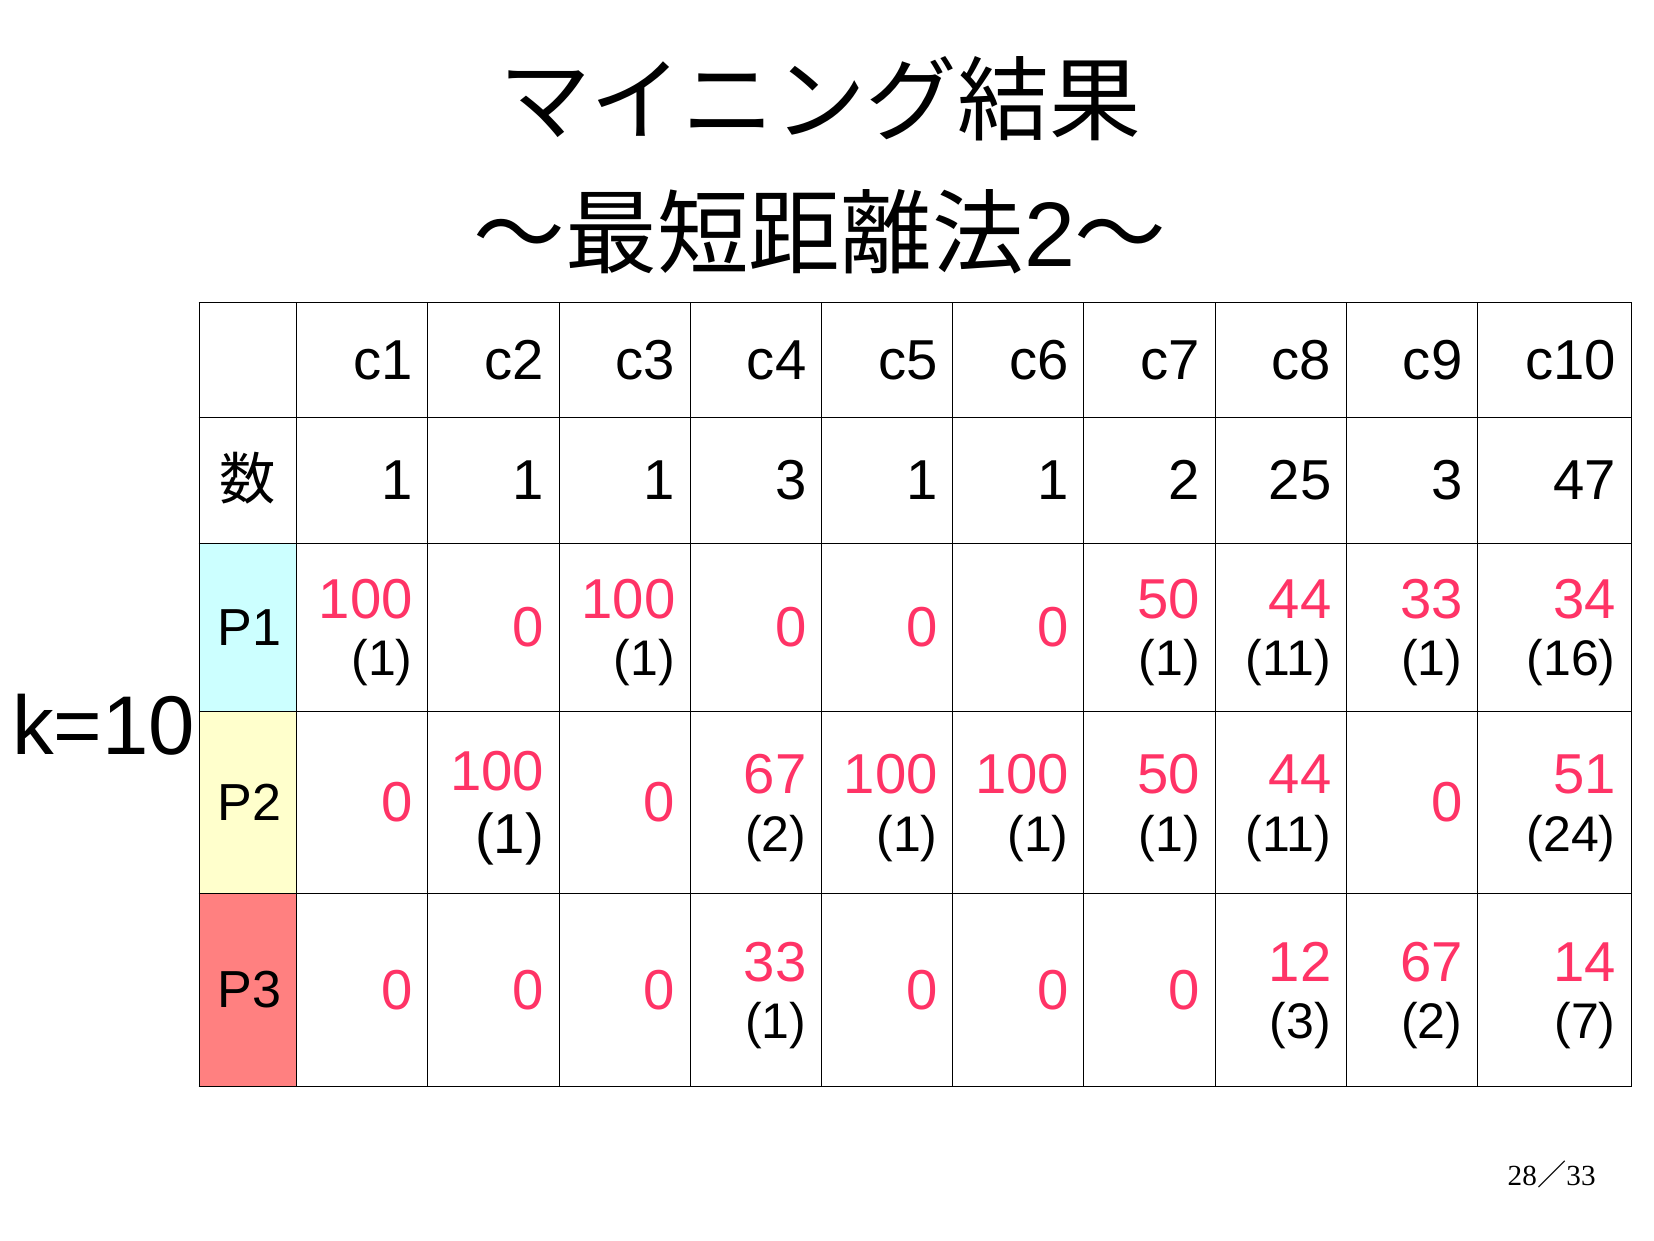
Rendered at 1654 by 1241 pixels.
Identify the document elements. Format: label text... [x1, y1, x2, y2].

table_header c7 [1084, 303, 1215, 417]
table_cell 0 [428, 894, 559, 1086]
table_cell 3 [1347, 418, 1477, 543]
table_cell 1 [560, 418, 690, 543]
table_header c8 [1216, 303, 1346, 417]
table_cell 100 (1) [428, 712, 559, 893]
table_cell 100 (1) [953, 712, 1083, 893]
table_cell 50 (1) [1084, 544, 1215, 711]
table_cell P1 [200, 544, 296, 711]
table_cell 100 (1) [822, 712, 952, 893]
table_cell 1 [953, 418, 1083, 543]
table_cell 0 [1347, 712, 1477, 893]
table_cell 数 [200, 418, 296, 543]
table_cell 2 [1084, 418, 1215, 543]
table_cell 50 (1) [1084, 712, 1215, 893]
table_cell 44 (11) [1216, 544, 1346, 711]
table_cell 0 [297, 894, 427, 1086]
table_cell 0 [1084, 894, 1215, 1086]
table_cell 0 [822, 544, 952, 711]
table_cell 100 (1) [560, 544, 690, 711]
table_cell 100 (1) [297, 544, 427, 711]
table_cell 67 (2) [1347, 894, 1477, 1086]
table_cell 34 (16) [1478, 544, 1631, 711]
table_cell 0 [691, 544, 821, 711]
table_cell P3 [200, 894, 296, 1086]
table_header c1 [297, 303, 427, 417]
title k=10 [0, 679, 225, 773]
table_header c6 [953, 303, 1083, 417]
table_cell 1 [297, 418, 427, 543]
table_cell 0 [822, 894, 952, 1086]
table_header c2 [428, 303, 559, 417]
table_cell 12 (3) [1216, 894, 1346, 1086]
table_cell 0 [953, 544, 1083, 711]
table_cell 25 [1216, 418, 1346, 543]
table_cell 0 [560, 894, 690, 1086]
table_header [200, 303, 296, 417]
table_cell 0 [428, 544, 559, 711]
table_cell 47 [1478, 418, 1631, 543]
table_cell 3 [691, 418, 821, 543]
title マイニング結果 〜最短距離法2〜 [76, 56, 1565, 264]
table_cell 0 [953, 894, 1083, 1086]
table_header c5 [822, 303, 952, 417]
table_cell P2 [200, 712, 296, 893]
table_header c9 [1347, 303, 1477, 417]
table_cell 67 (2) [691, 712, 821, 893]
table_cell 33 (1) [1347, 544, 1477, 711]
table_cell 1 [428, 418, 559, 543]
table_cell 33 (1) [691, 894, 821, 1086]
table_cell 0 [560, 712, 690, 893]
table_cell 51 (24) [1478, 712, 1631, 893]
table_header c3 [560, 303, 690, 417]
table_cell 14 (7) [1478, 894, 1631, 1086]
table_cell 1 [822, 418, 952, 543]
table_cell 44 (11) [1216, 712, 1346, 893]
table_cell 0 [297, 712, 427, 893]
table_header c10 [1478, 303, 1631, 417]
table_header c4 [691, 303, 821, 417]
